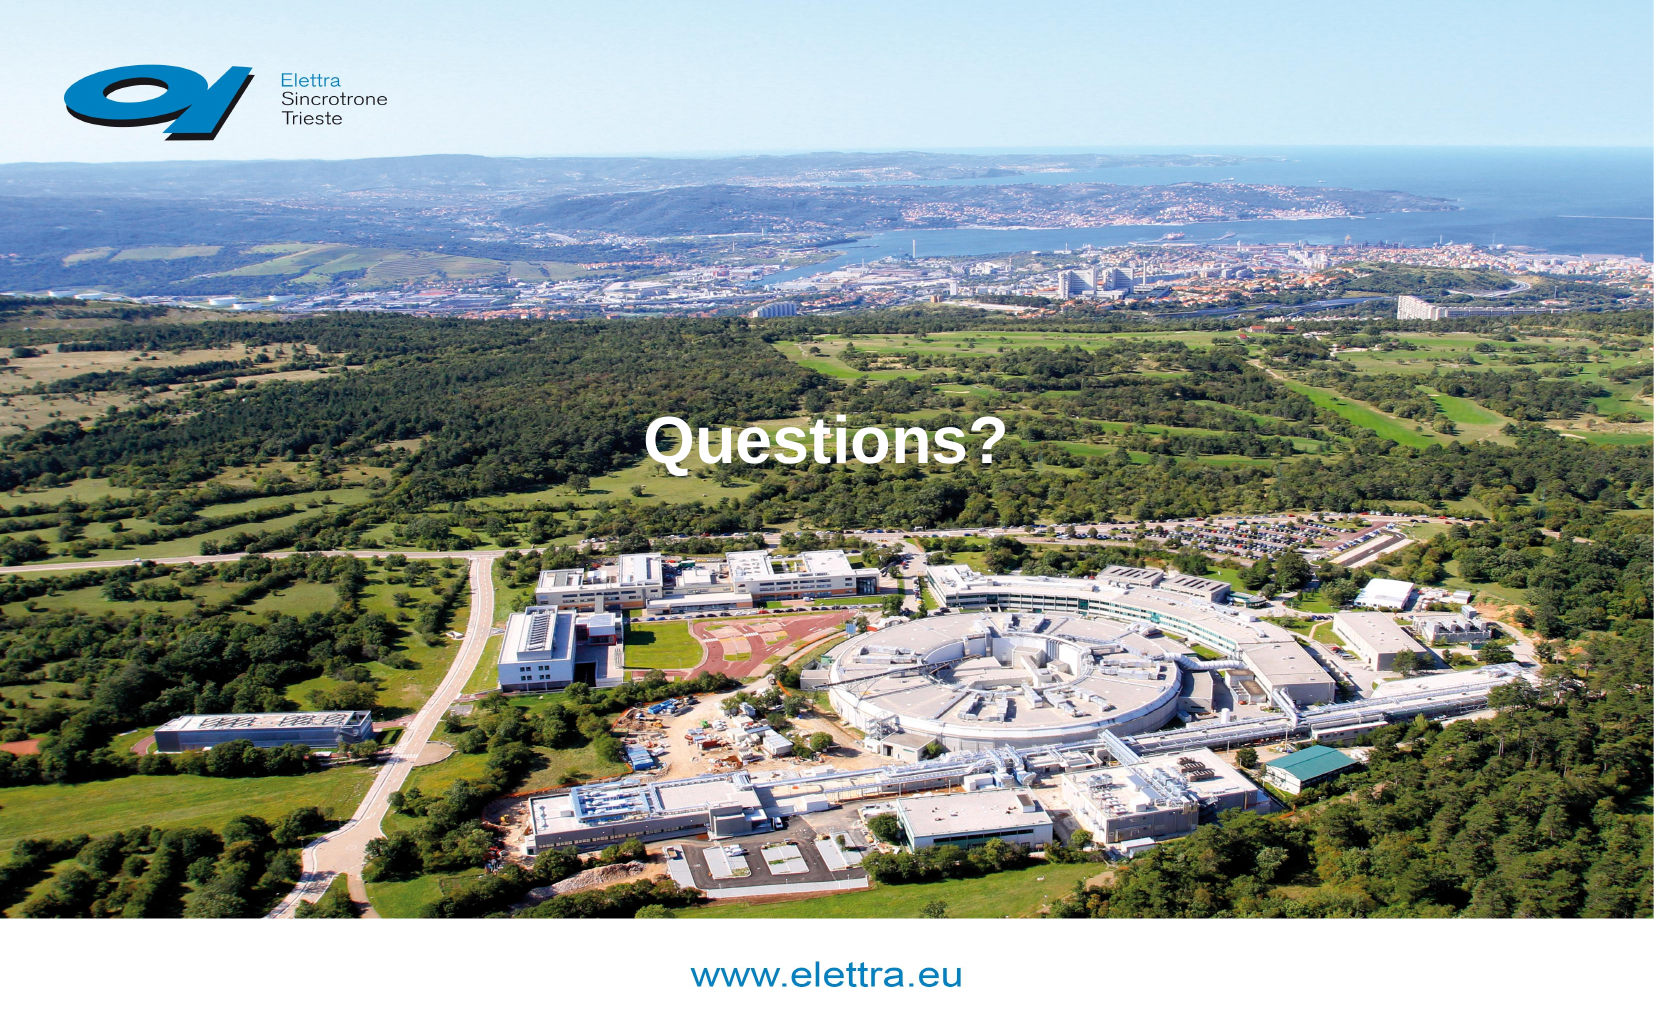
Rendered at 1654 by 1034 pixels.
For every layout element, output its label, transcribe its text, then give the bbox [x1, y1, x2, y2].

picture [0, 0, 1654, 1033]
subtitle Questions? [82, 41, 1571, 842]
